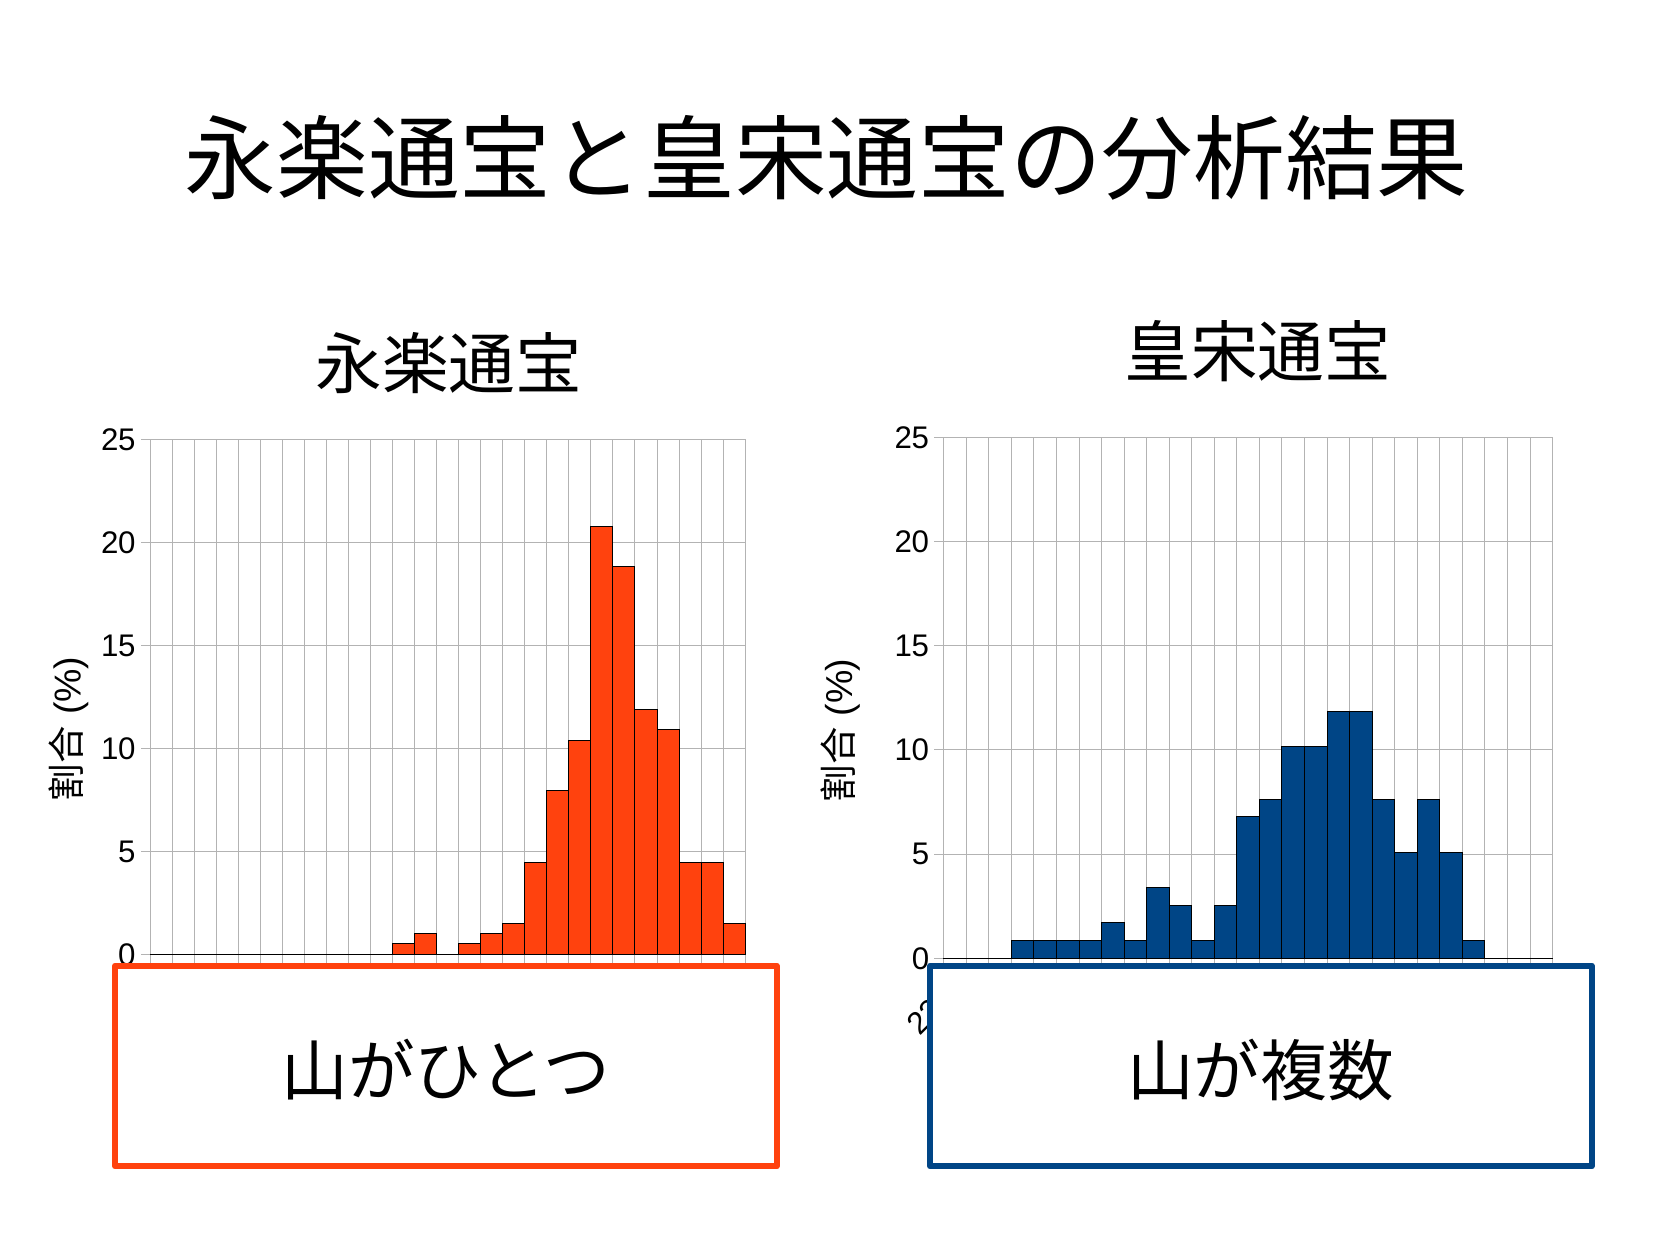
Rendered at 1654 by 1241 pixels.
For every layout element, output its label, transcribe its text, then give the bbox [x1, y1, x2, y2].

title 永楽通宝と皇宋通宝の分析結果 [82, 49, 1571, 257]
text_box 山がひとつ [115, 965, 777, 1167]
chart [25, 336, 1654, 1170]
text_box 永楽通宝 [165, 303, 733, 406]
text_box 山が複数 [930, 965, 1592, 1167]
text_box 皇宋通宝 [980, 291, 1536, 394]
